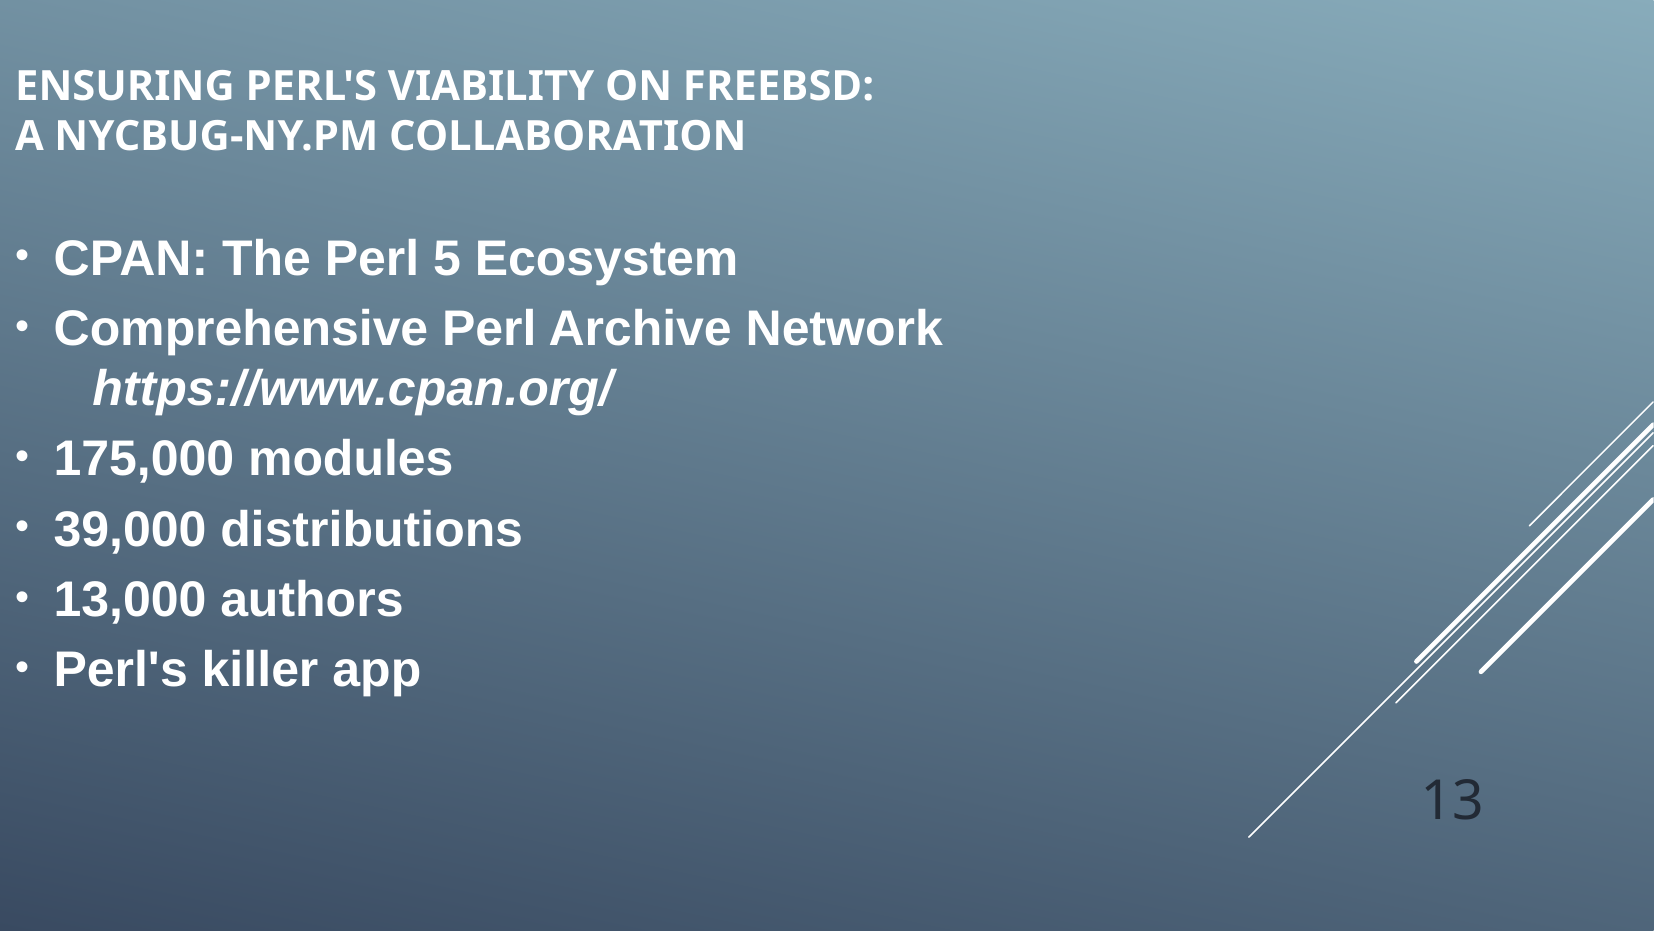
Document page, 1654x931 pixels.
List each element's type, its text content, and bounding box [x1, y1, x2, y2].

title Ensuring Perl's Viability on FreeBSD: A NYCBUG-NY.PM Collaboration [0, 36, 1133, 180]
subtitle CPAN: The Perl 5 Ecosystem Comprehensive Perl Archive Network https://www.cpan.org/ 175,000 modules 39,000 distributions 13,000 authors Perl's killer app [0, 217, 1489, 871]
